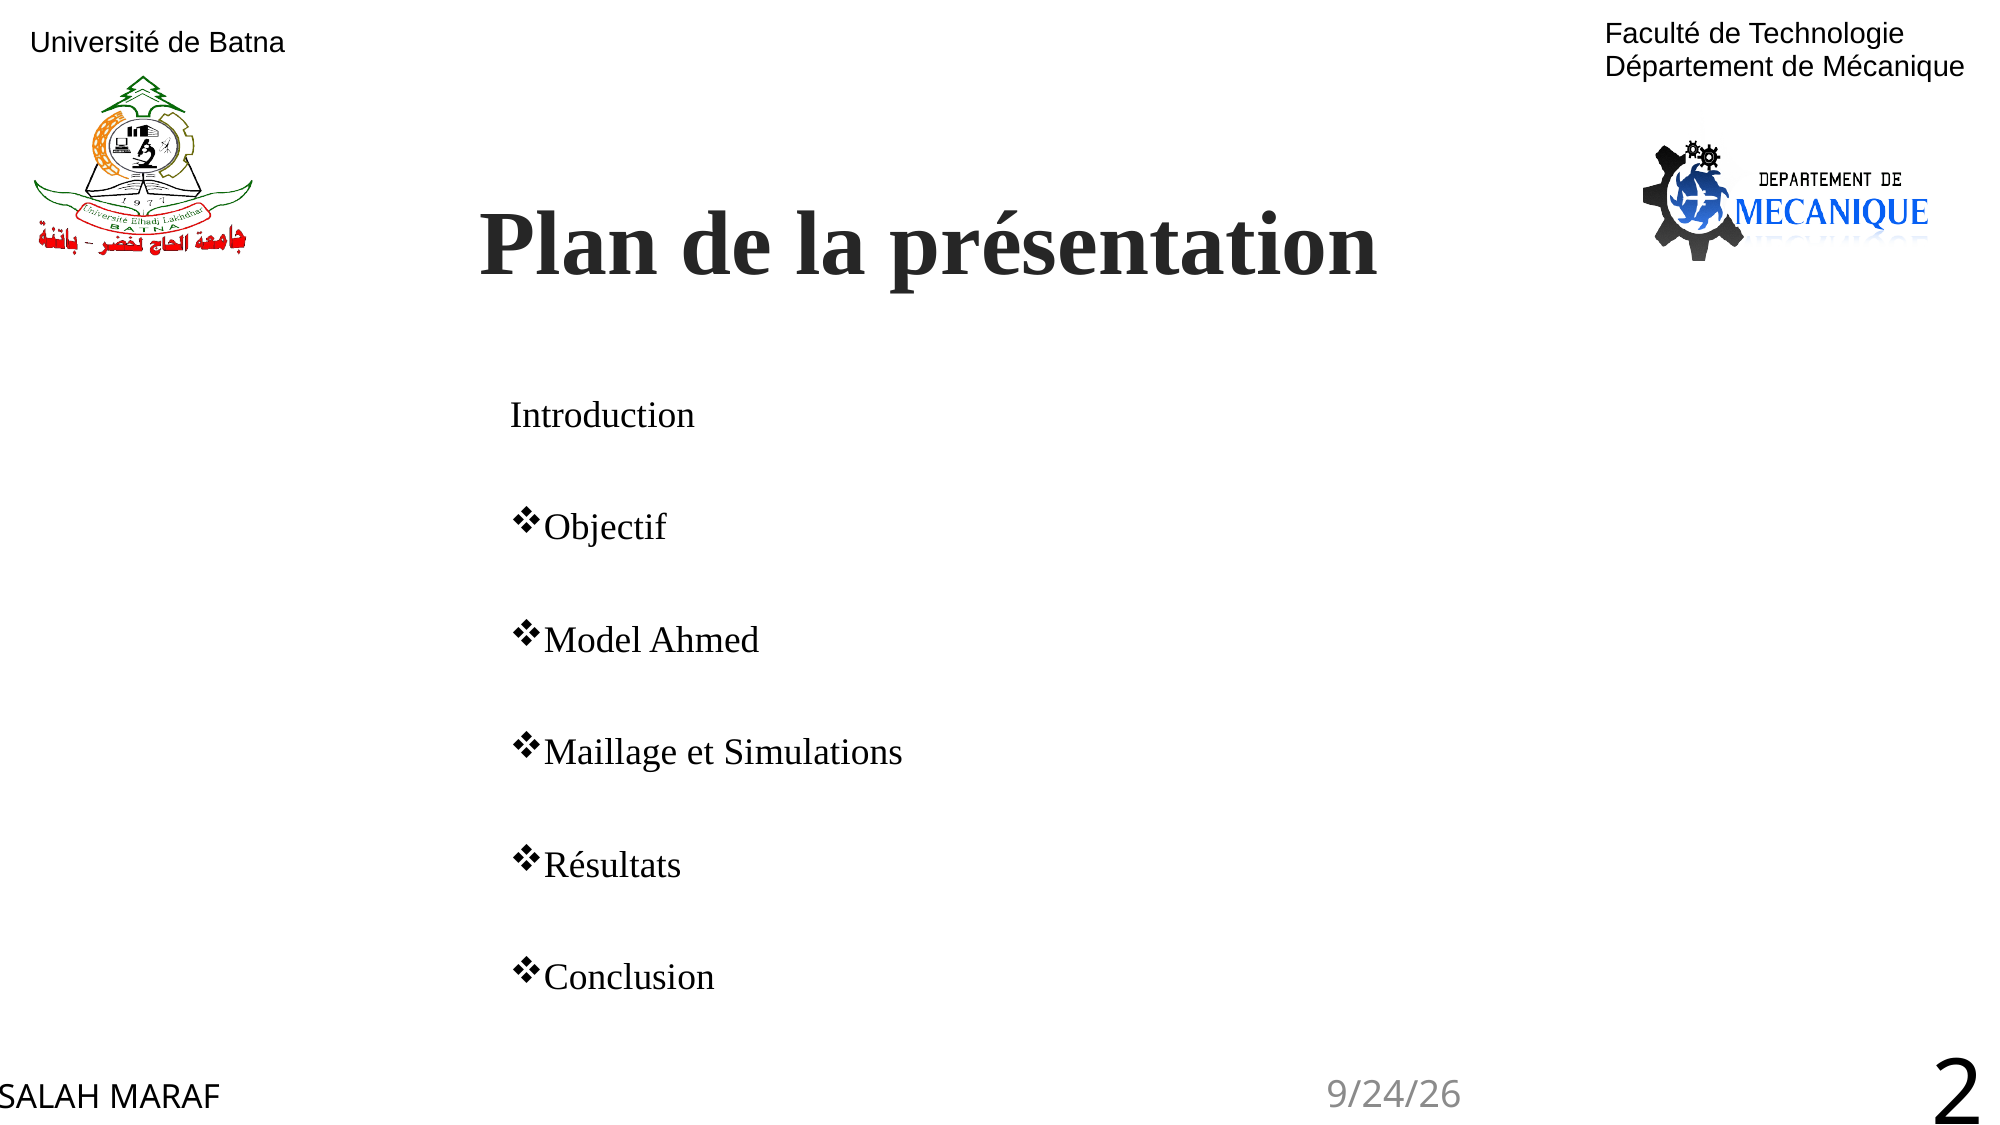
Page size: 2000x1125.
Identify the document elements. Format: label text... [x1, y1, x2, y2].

footer SALAH MARAF [0, 1065, 1016, 1125]
text_box Faculté de Technologie Département de Mécanique [1590, 9, 1996, 91]
text_box Introduction Objectif Model Ahmed Maillage et Simulations Résultats Conclusion [495, 314, 1215, 1021]
picture [1635, 91, 1936, 271]
slide_number 6/21/15 [1182, 1065, 1477, 1125]
text_box Plan de la présentation [465, 135, 1411, 252]
slide_number <number> [1843, 1065, 2000, 1125]
picture [30, 74, 256, 257]
text_box Université de Batna [15, 18, 376, 66]
